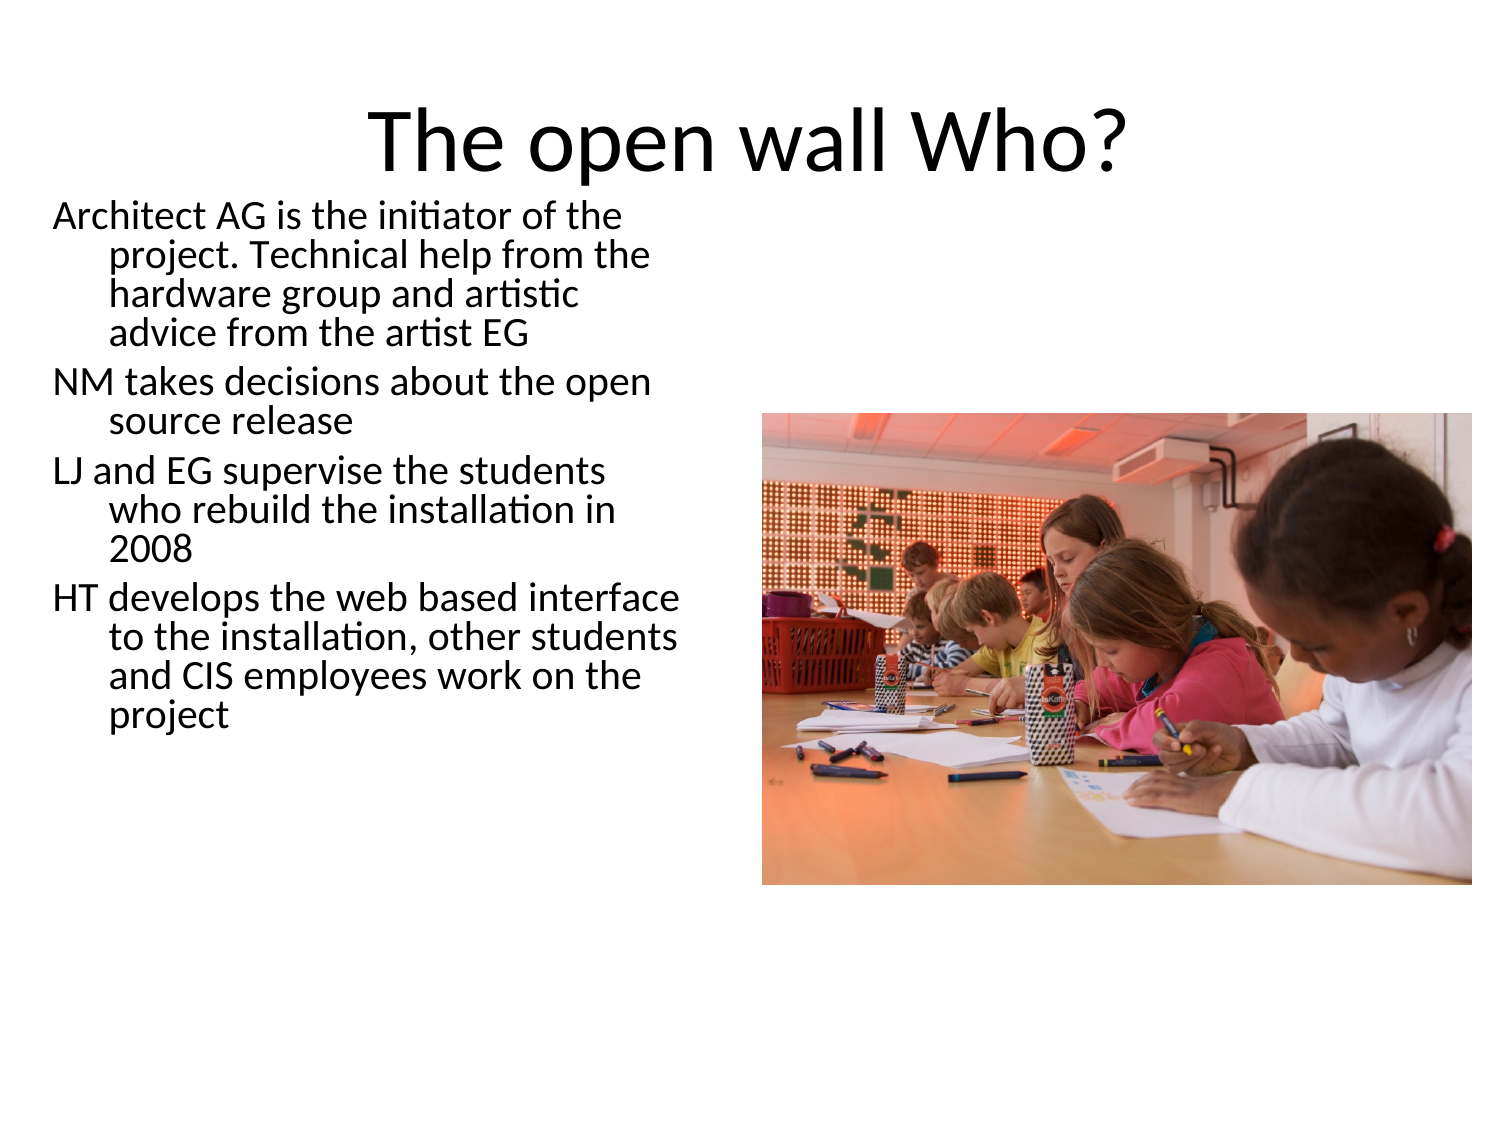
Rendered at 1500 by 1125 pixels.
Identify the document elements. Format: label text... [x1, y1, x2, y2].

picture [762, 413, 1472, 885]
text_box The open wall Who? [75, 45, 1426, 233]
text_box Architect AG is the initiator of the project. Technical help from the hardware group and artistic advice from the artist EG NM takes decisions about the open source release LJ and EG supervise the students who rebuild the installation in 2008 HT develops the web based interface to the installation, other students and CIS employees work on the project [37, 190, 701, 934]
